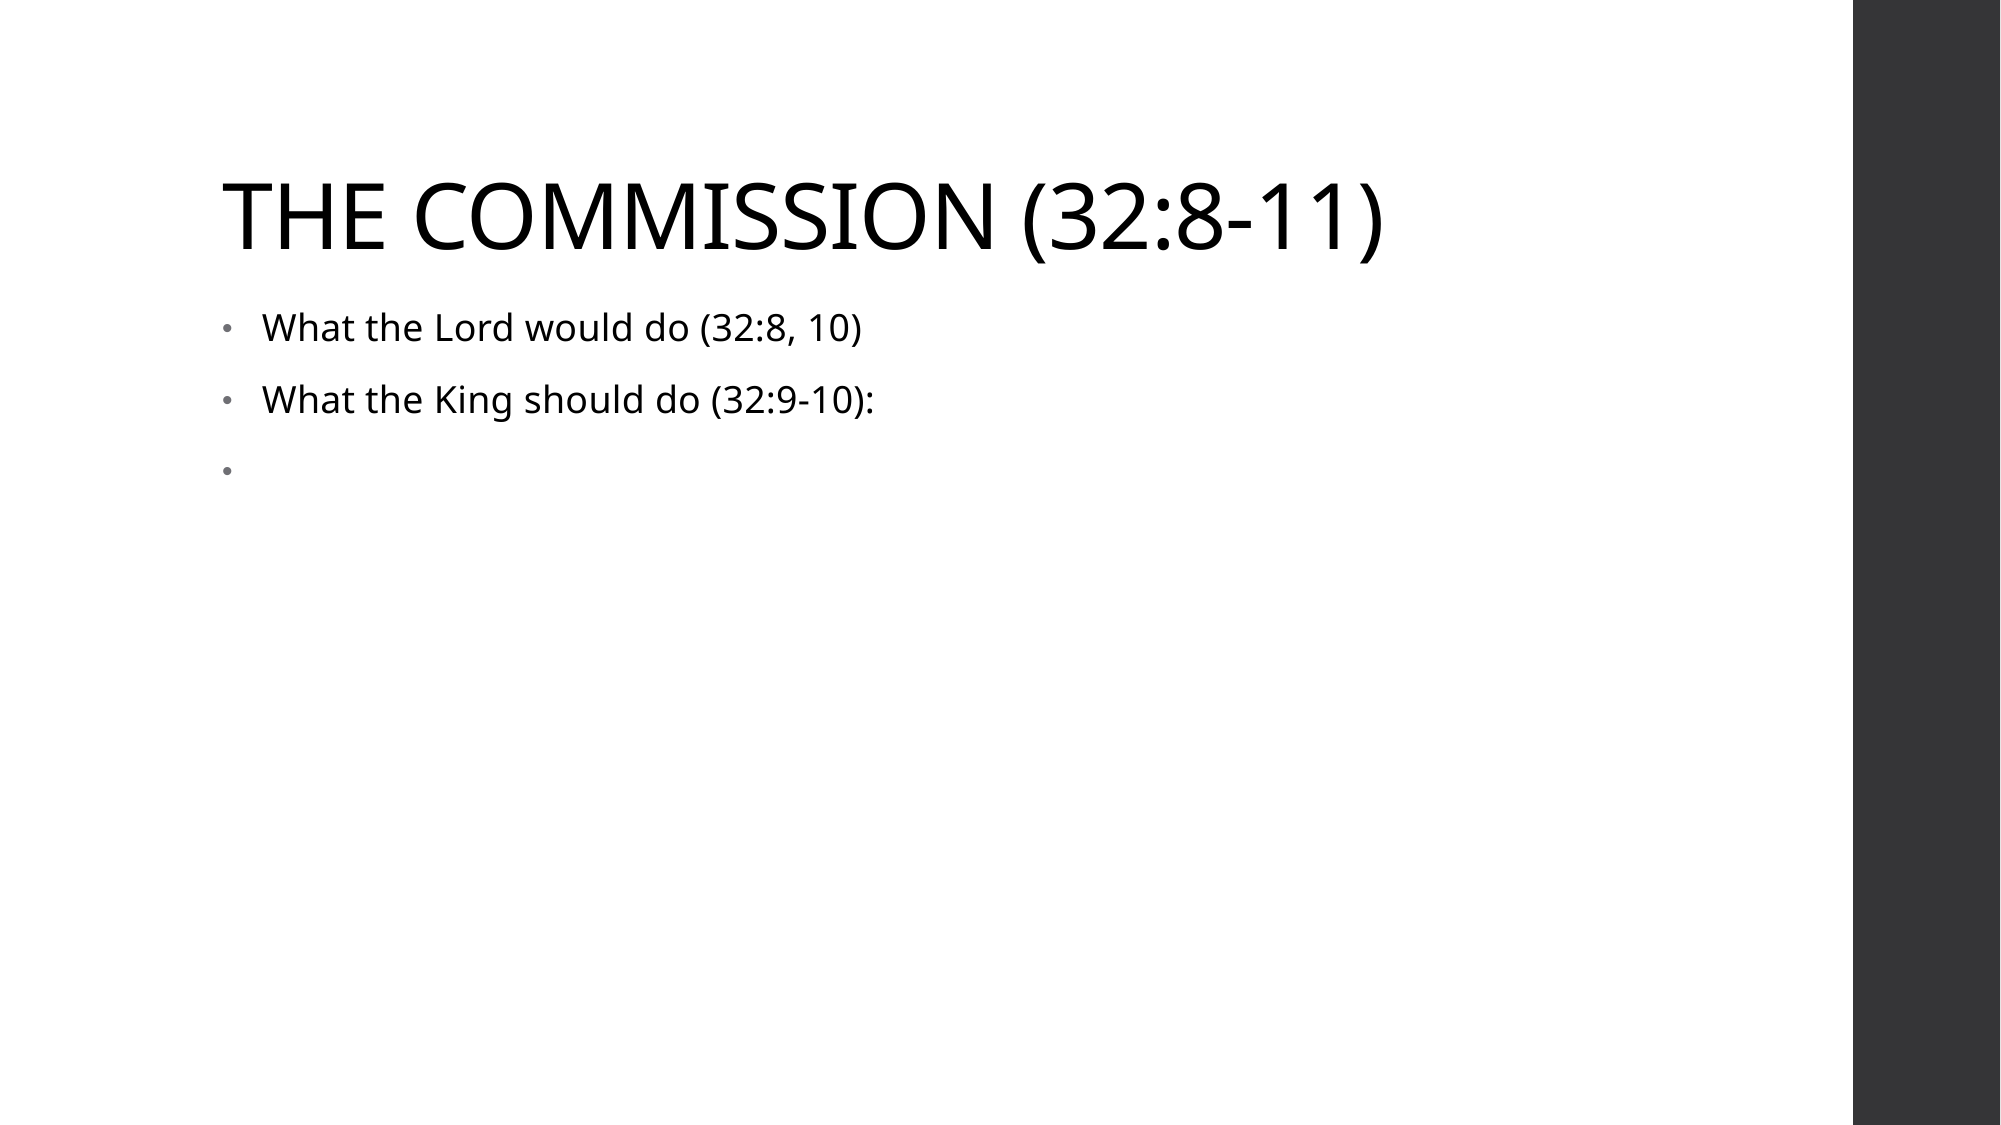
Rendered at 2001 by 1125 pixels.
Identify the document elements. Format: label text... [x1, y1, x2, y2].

title THE COMMISSION (32:8-11) [206, 60, 1797, 278]
list What the Lord would do (32:8, 10) What the King should do (32:9-10): [206, 299, 1617, 1014]
